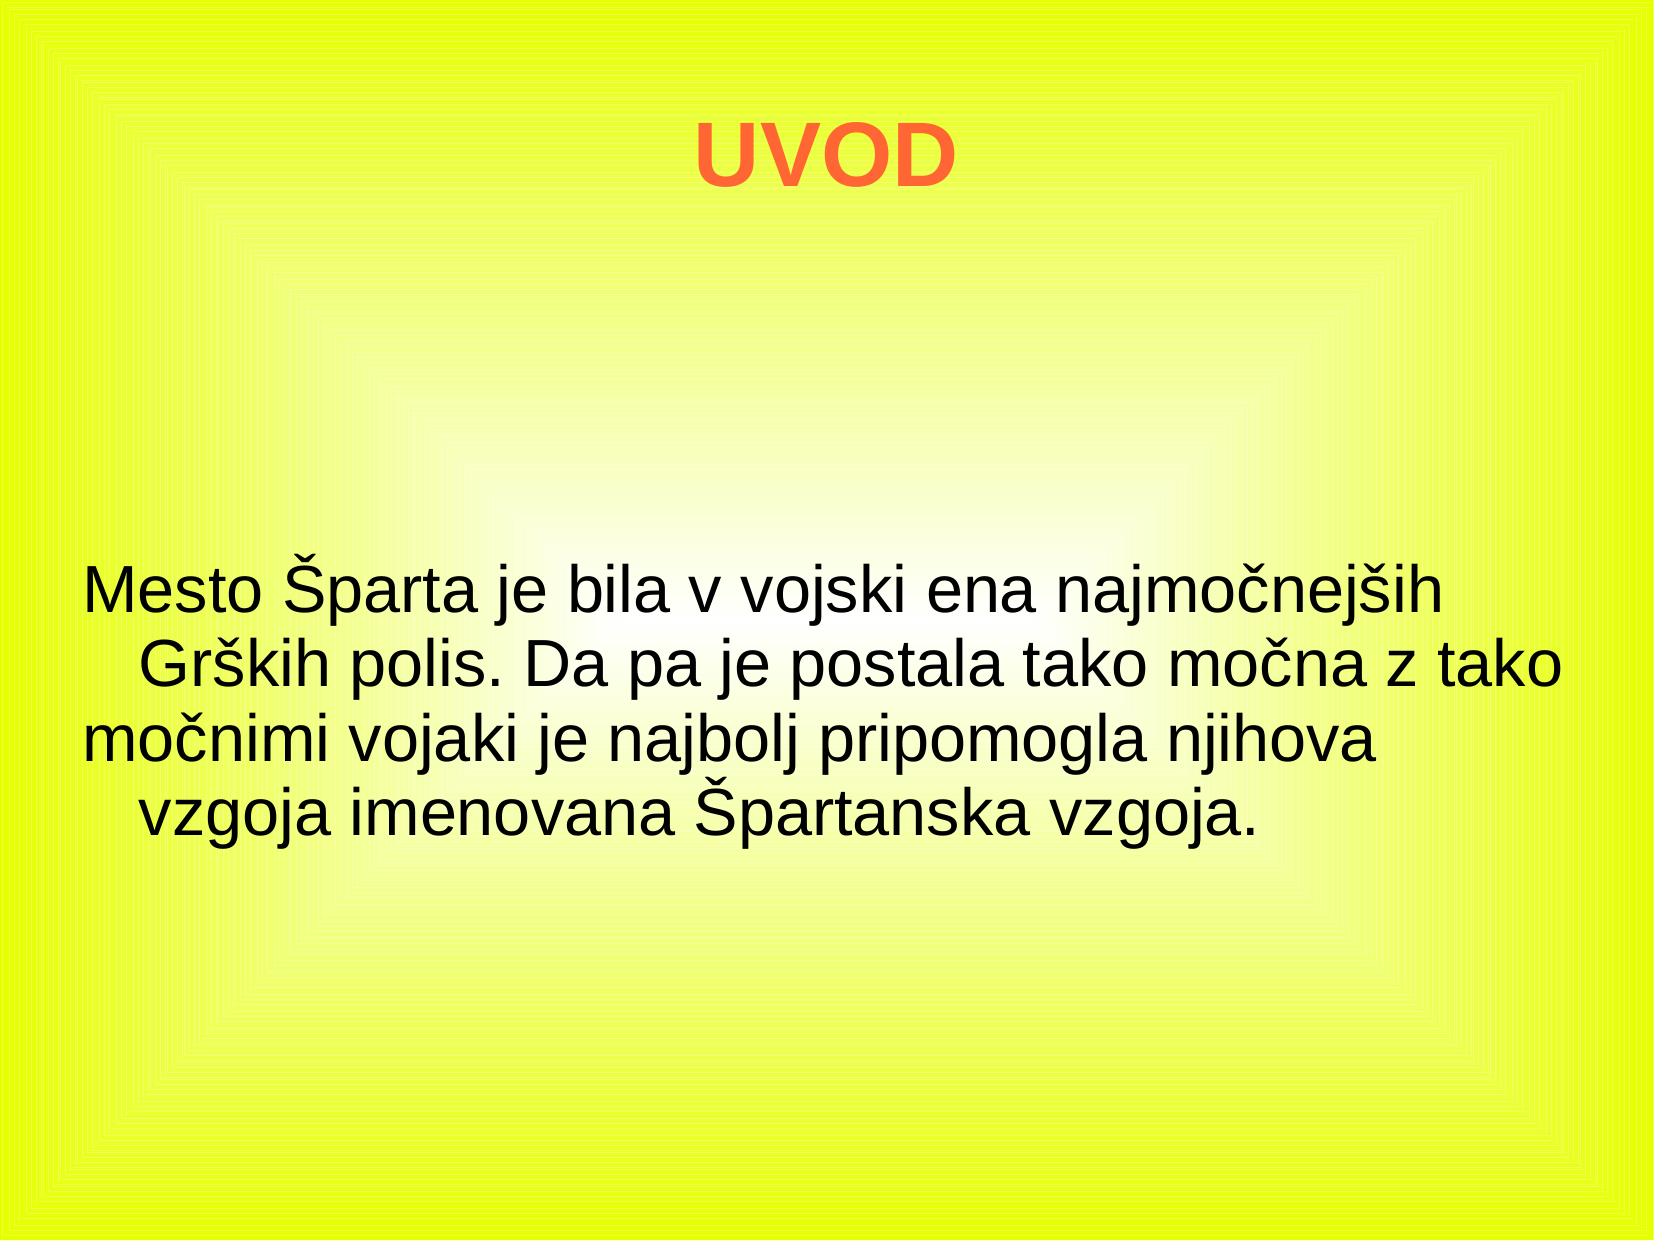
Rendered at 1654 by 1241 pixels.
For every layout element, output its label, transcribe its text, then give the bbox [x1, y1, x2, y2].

title UVOD [82, 46, 1571, 260]
subtitle Mesto Šparta je bila v vojski ena najmočnejših Grških polis. Da pa je postala tako močna z tako močnimi vojaki je najbolj pripomogla njihova vzgoja imenovana Špartanska vzgoja. [82, 337, 1571, 1062]
